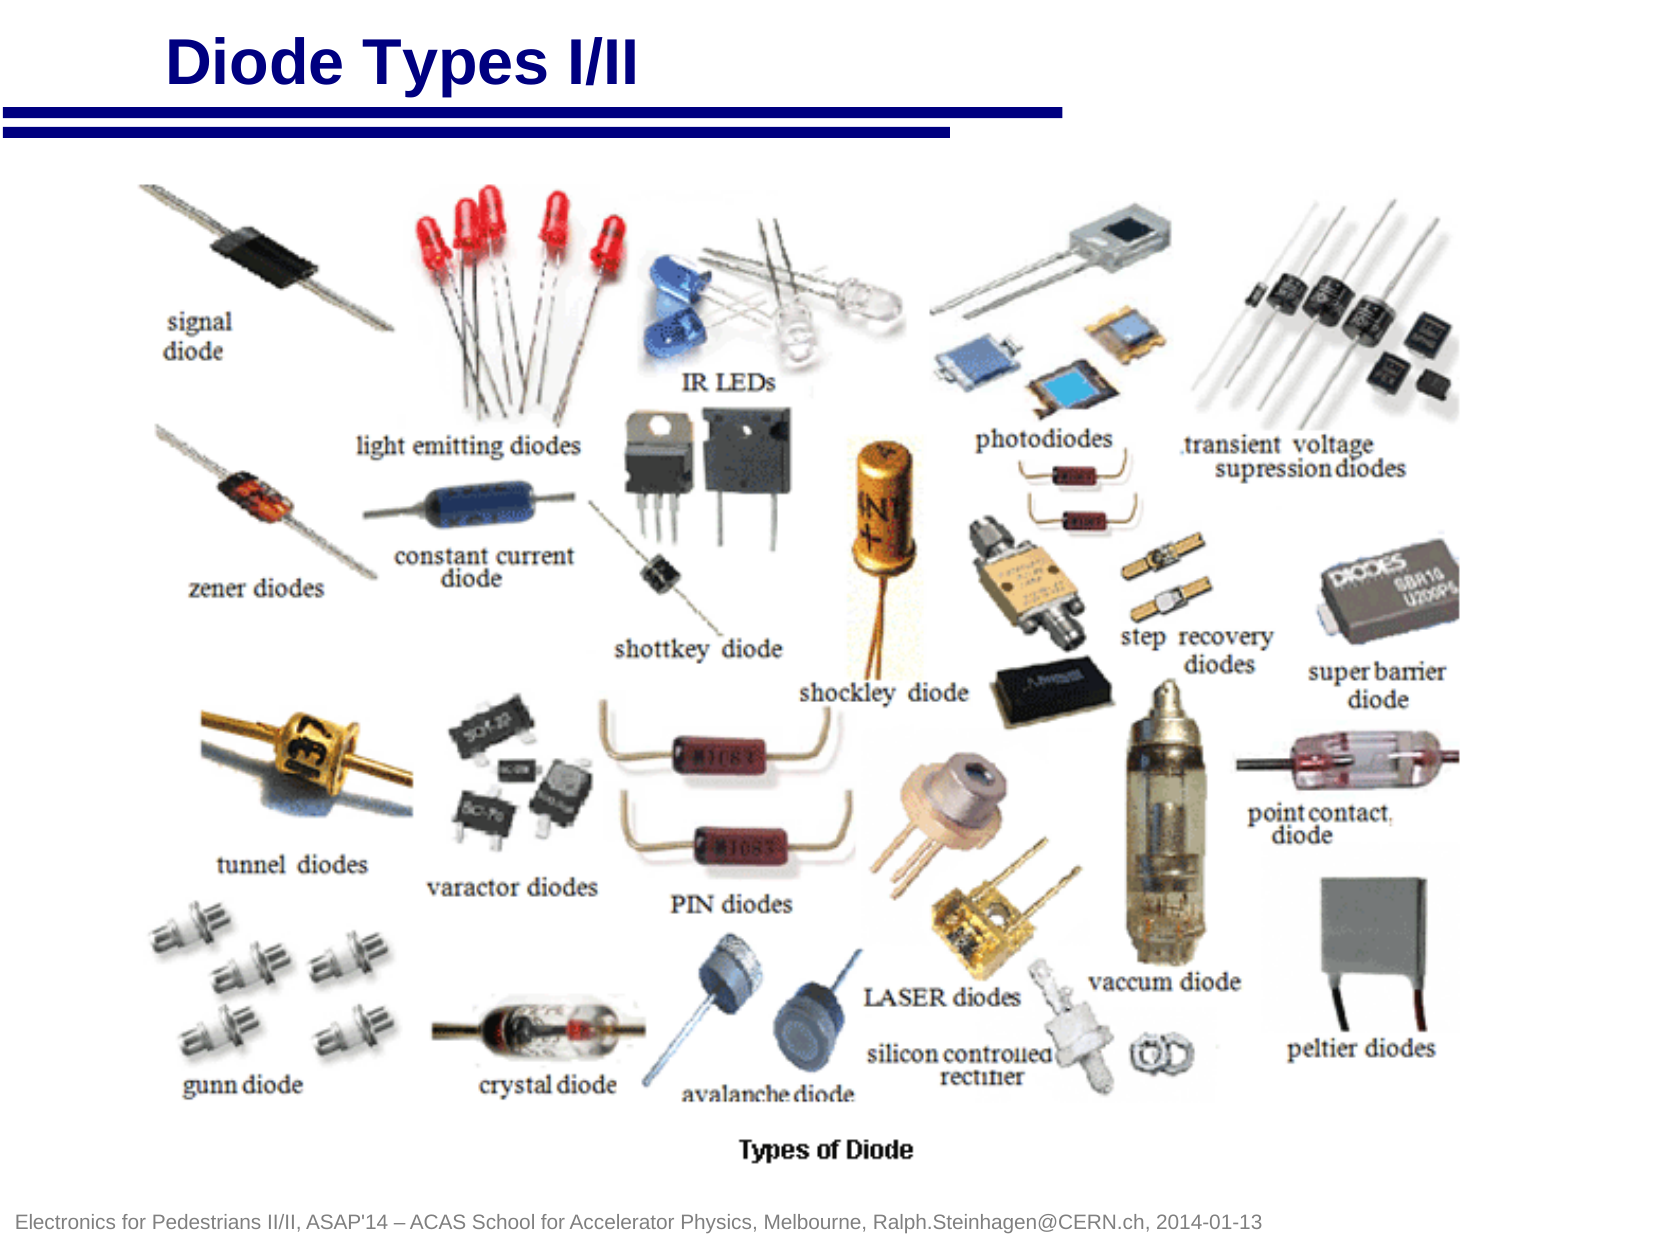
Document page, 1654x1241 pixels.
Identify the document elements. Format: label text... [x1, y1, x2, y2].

title Diode Types I/II [165, 0, 1323, 124]
picture [134, 181, 1464, 1170]
